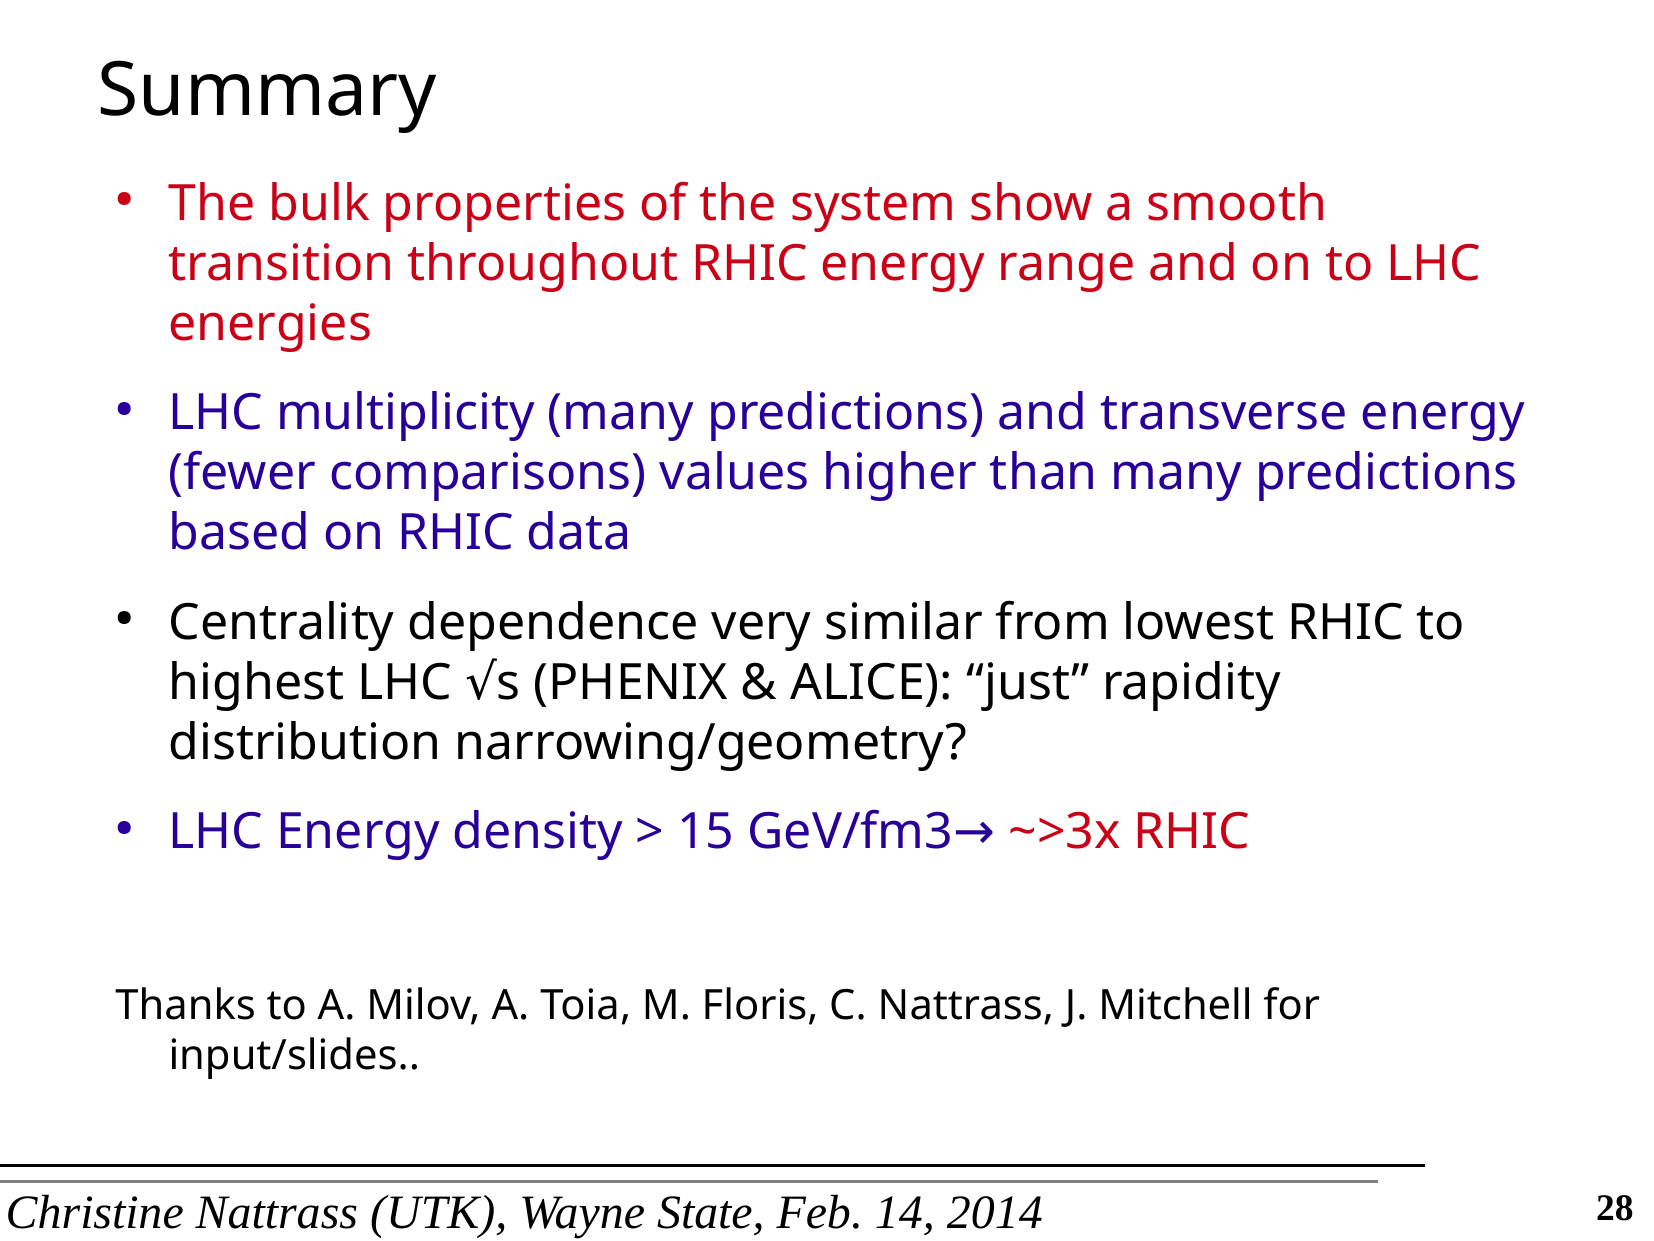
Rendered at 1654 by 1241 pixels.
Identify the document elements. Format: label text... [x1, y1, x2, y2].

list The bulk properties of the system show a smooth transition throughout RHIC energy range and on to LHC energies LHC multiplicity (many predictions) and transverse energy (fewer comparisons) values higher than many predictions based on RHIC data Centrality dependence very similar from lowest RHIC to highest LHC √s (PHENIX & ALICE): “just” rapidity distribution narrowing/geometry? LHC Energy density > 15 GeV/fm3→ ~>3x RHIC Thanks to A. Milov, A. Toia, M. Floris, C. Nattrass, J. Mitchell for input/slides.. [82, 162, 1571, 1106]
title Summary [82, 0, 1571, 162]
